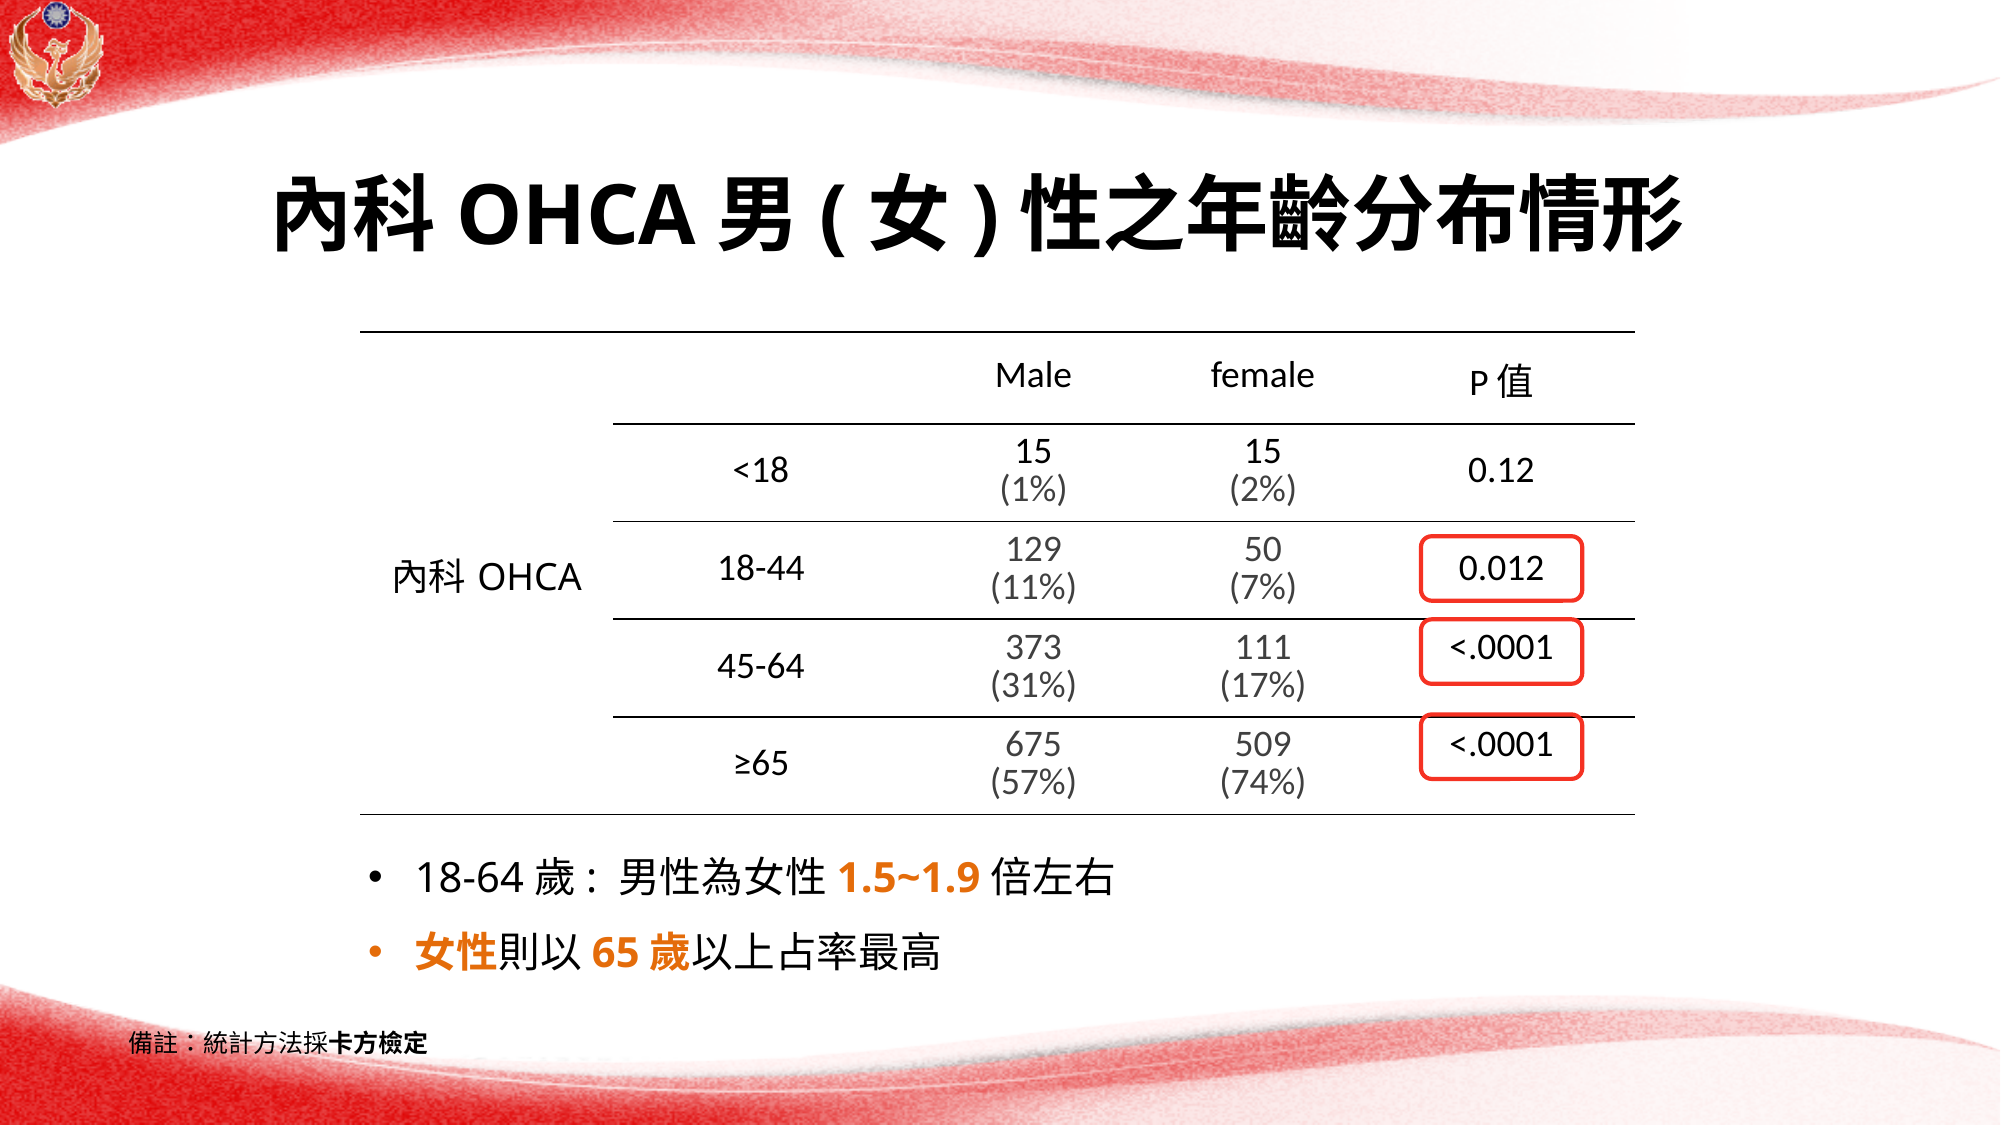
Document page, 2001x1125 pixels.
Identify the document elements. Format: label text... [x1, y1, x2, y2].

table_cell 509 (74%) [1158, 718, 1368, 814]
table_cell <.0001 [1424, 718, 1580, 776]
table_cell <.0001 [1368, 620, 1635, 716]
table_cell 18-44 [613, 522, 908, 618]
table_header [613, 333, 908, 423]
table_cell <.0001 [1368, 718, 1635, 814]
table_cell 373 (31%) [908, 620, 1158, 716]
table_cell 15 (1%) [908, 425, 1158, 521]
table_cell 129 (11%) [908, 522, 1158, 618]
table_header Male [908, 333, 1158, 423]
text_box 備註：統計方法採卡方檢定 [114, 1020, 737, 1066]
table_cell 50 (7%) [1158, 522, 1368, 618]
table_cell 15 (2%) [1158, 425, 1368, 521]
picture [0, 0, 2001, 1125]
text_box 18-64歲: 男性為女性1.5~1.9倍左右 女性則以65歲以上占率最高 [353, 843, 1354, 984]
table_cell 675 (57%) [908, 718, 1158, 814]
table_cell 45-64 [613, 620, 908, 716]
title 內科OHCA男(女)性之年齡分布情形 [77, 117, 1878, 306]
table_header P值 [1368, 333, 1635, 423]
table_cell <18 [613, 425, 908, 521]
table_cell ≥65 [613, 718, 908, 814]
table_cell 0.12 [1368, 425, 1635, 521]
table_header female [1158, 333, 1368, 423]
table_cell 111 (17%) [1158, 620, 1368, 716]
table_cell <.0001 [1424, 622, 1580, 681]
table_header 內科OHCA [360, 333, 613, 814]
table_cell 0.012 [1368, 522, 1635, 618]
